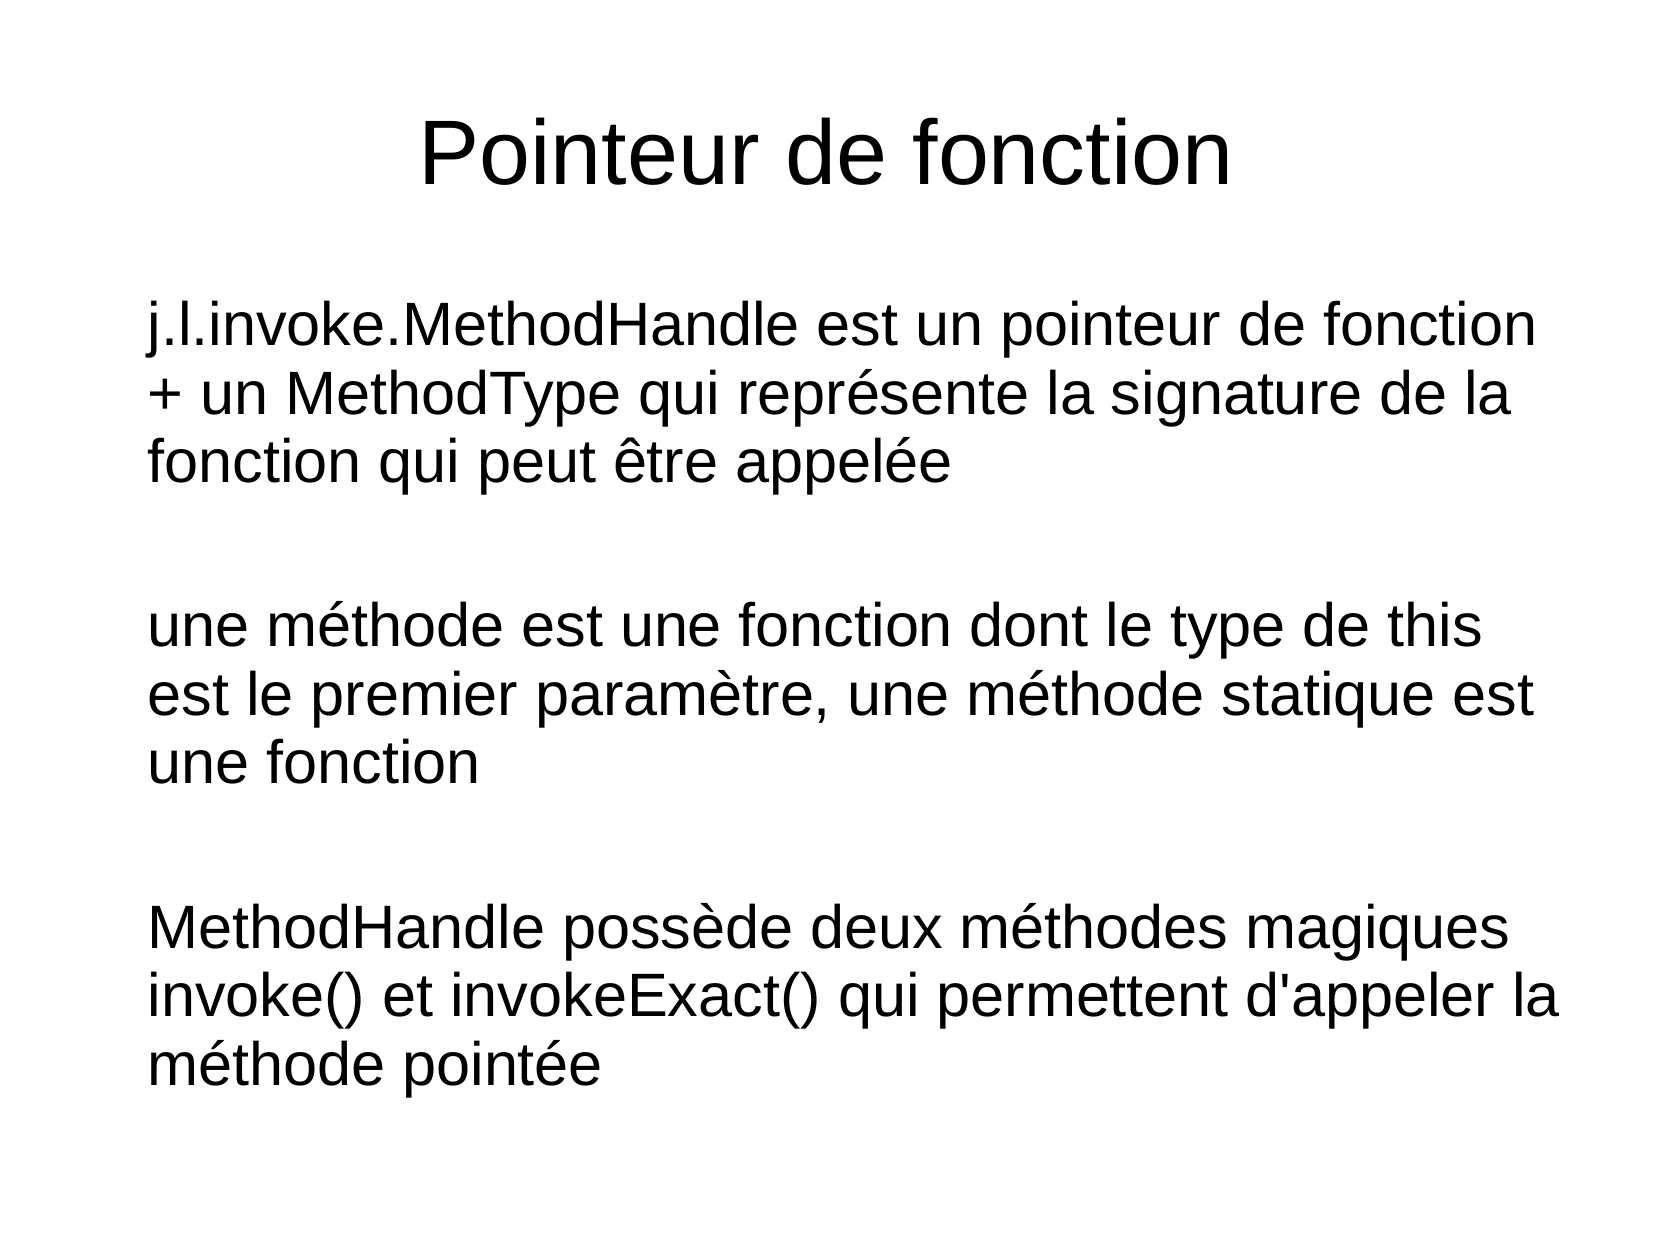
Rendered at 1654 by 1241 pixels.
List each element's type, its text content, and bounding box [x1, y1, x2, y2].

title Pointeur de fonction [82, 49, 1571, 257]
list j.l.invoke.MethodHandle est un pointeur de fonction + un MethodType qui représente la signature de la fonction qui peut être appelée une méthode est une fonction dont le type de this est le premier paramètre, une méthode statique est une fonction MethodHandle possède deux méthodes magiques invoke() et invokeExact() qui permettent d'appeler la méthode pointée [82, 290, 1571, 1109]
